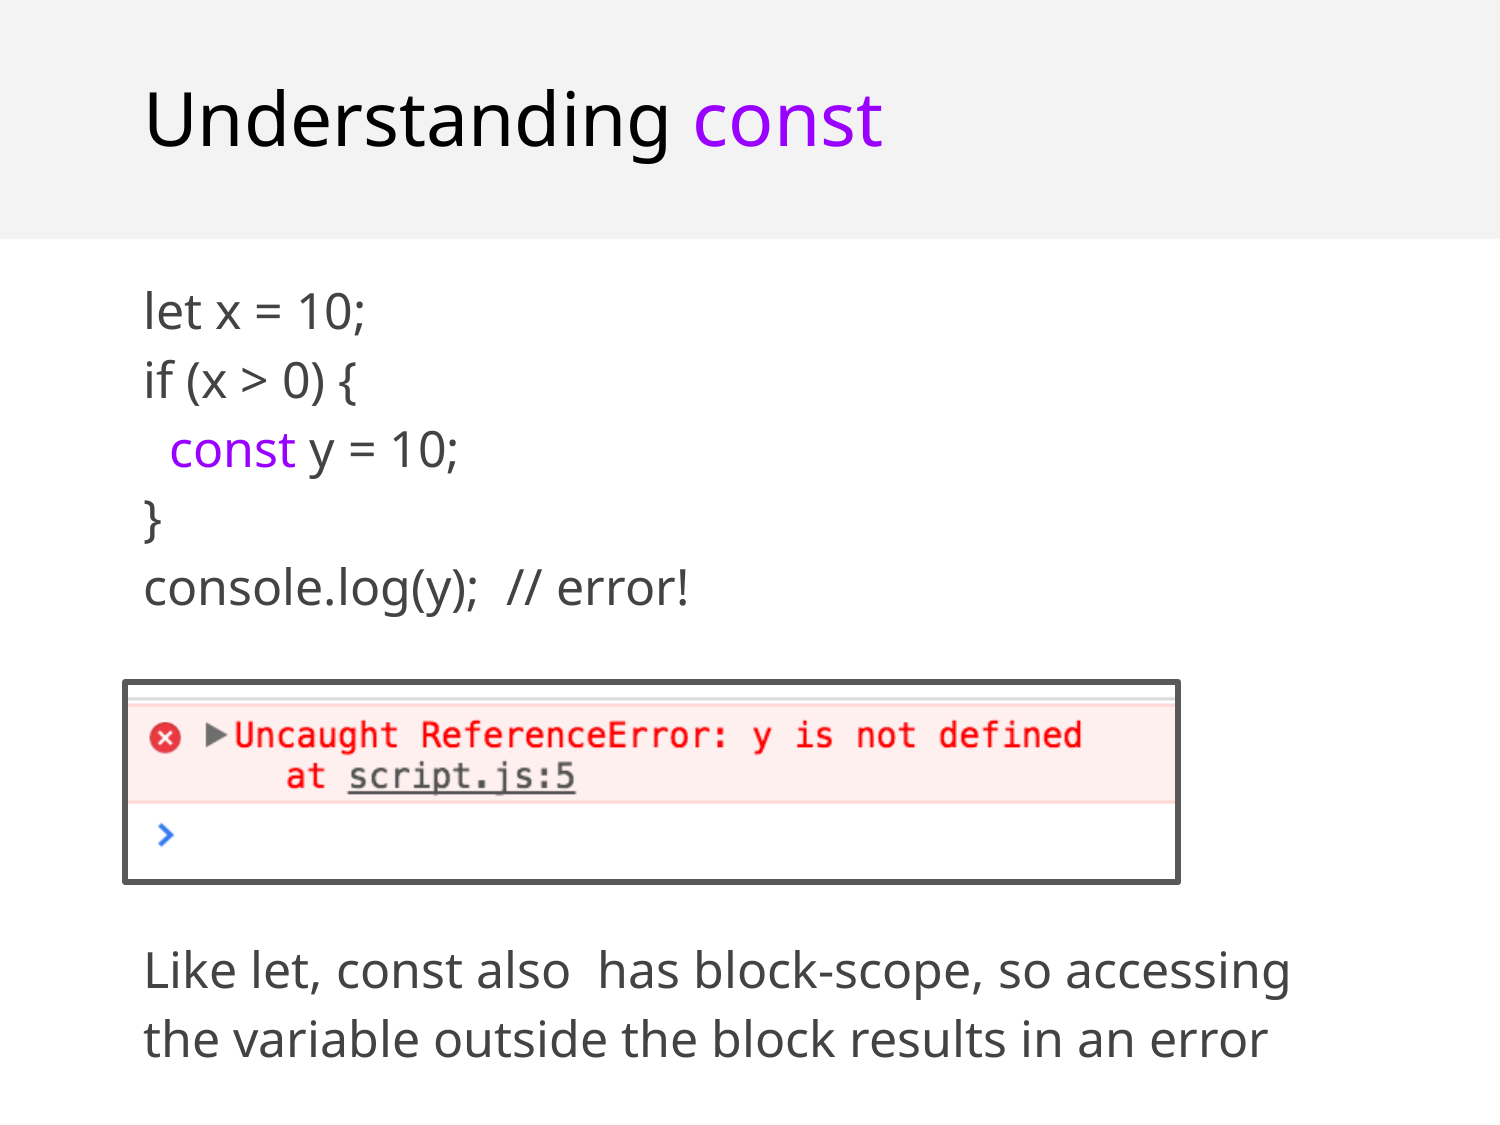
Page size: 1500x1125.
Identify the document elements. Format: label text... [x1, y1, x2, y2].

list let x = 10; if (x > 0) { const y = 10; } console.log(y); // error! [128, 255, 1372, 782]
picture [128, 685, 1176, 879]
title Understanding const [128, 56, 1372, 183]
list Like let, const also has block-scope, so accessing the variable outside the block results in an error [128, 914, 1372, 1076]
